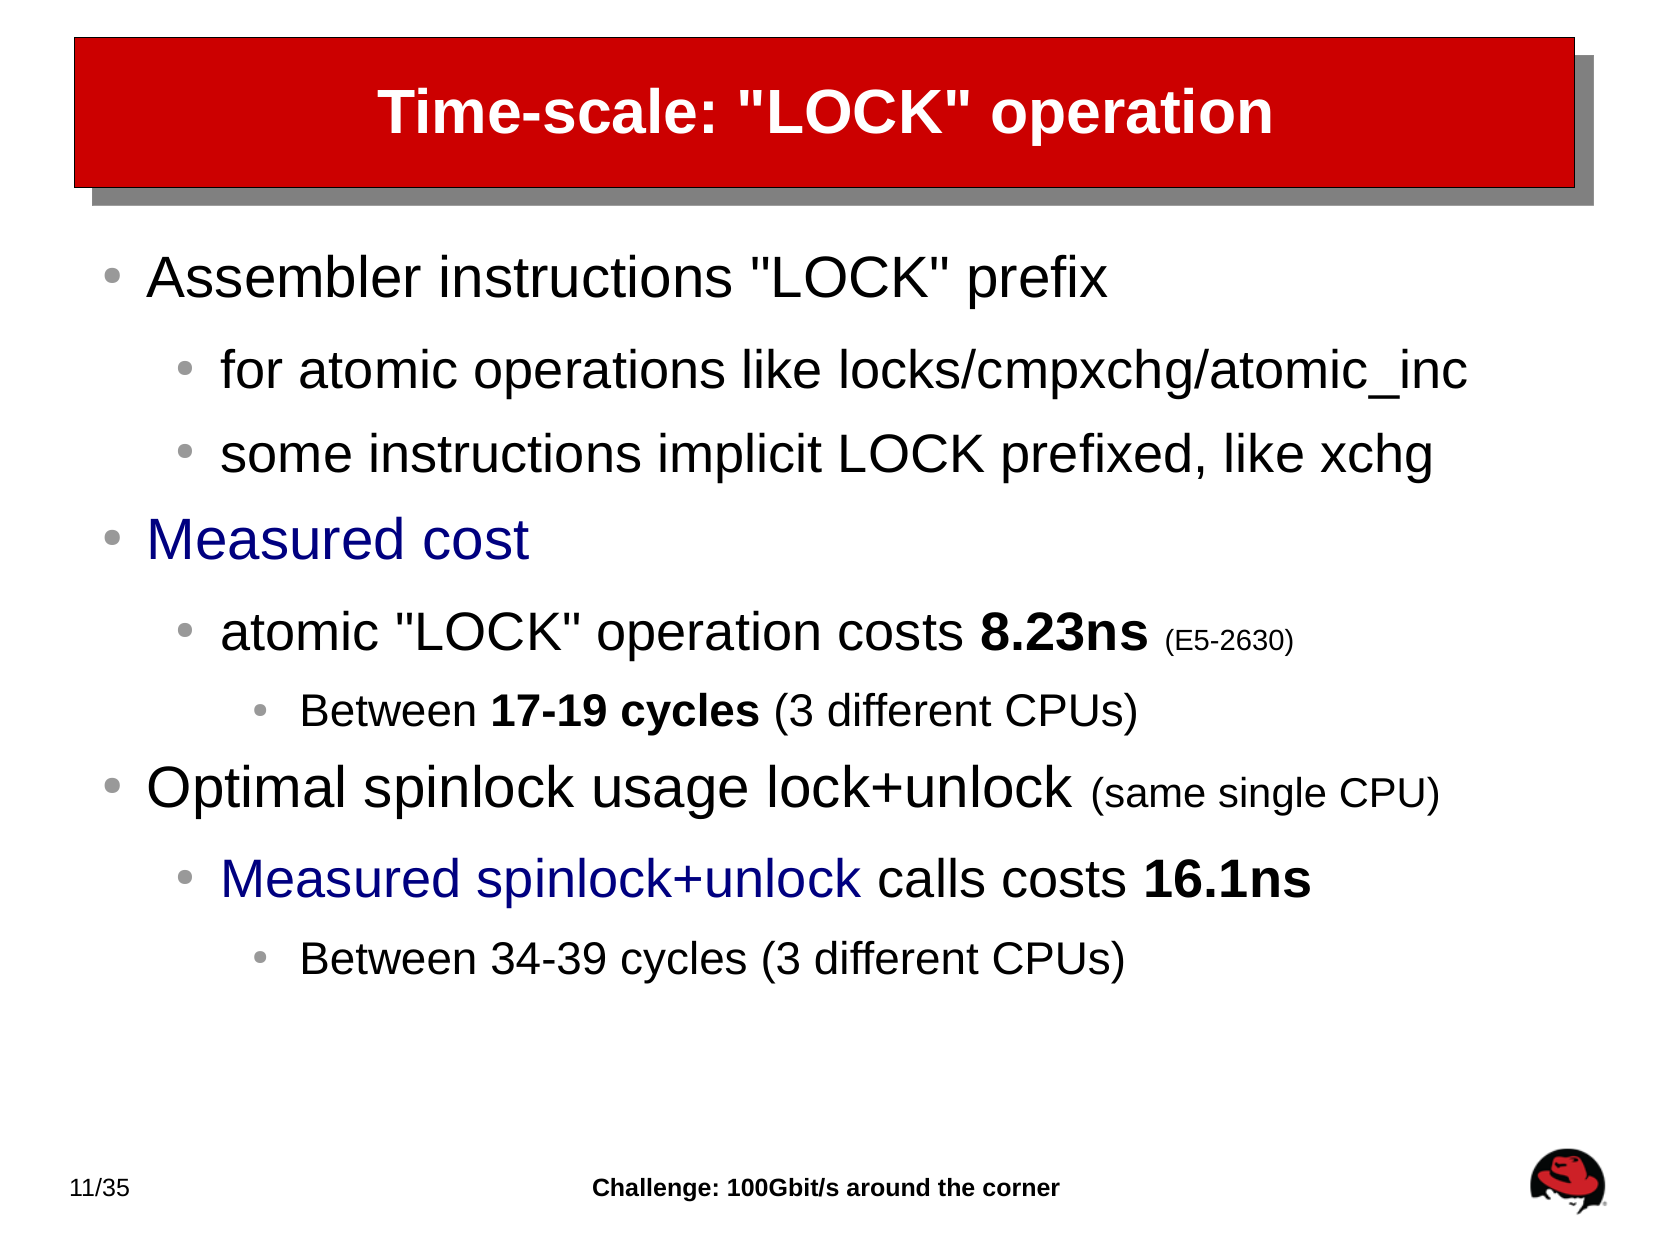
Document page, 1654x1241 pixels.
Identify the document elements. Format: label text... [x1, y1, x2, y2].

title Time-scale: "LOCK" operation [82, 37, 1571, 188]
picture [1529, 1146, 1613, 1224]
list Assembler instructions "LOCK" prefix for atomic operations like locks/cmpxchg/atomic_inc some instructions implicit LOCK prefixed, like xchg Measured cost atomic "LOCK" operation costs 8.23ns (E5-2630) Between 17-19 cycles (3 different CPUs) Optimal spinlock usage lock+unlock (same single CPU) Measured spinlock+unlock calls costs 16.1ns Between 34-39 cycles (3 different CPUs) [86, 244, 1575, 1081]
